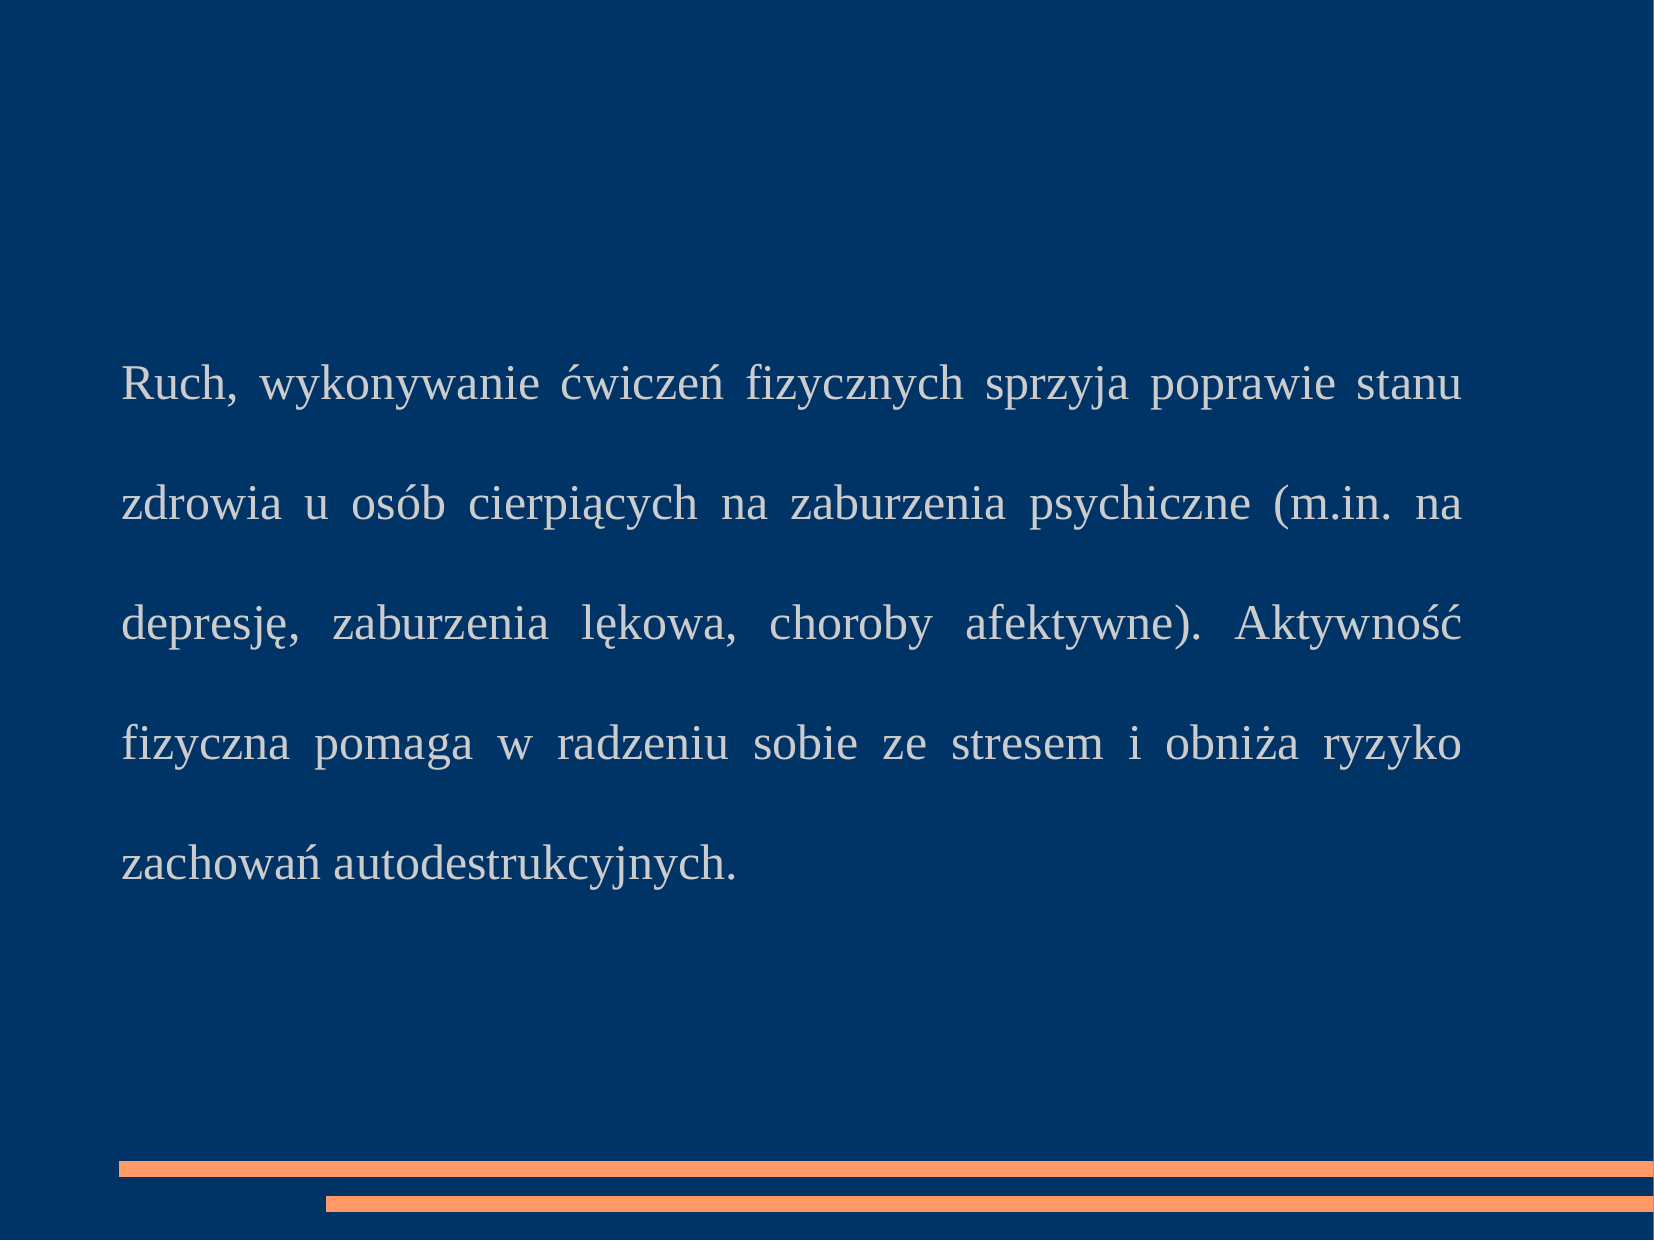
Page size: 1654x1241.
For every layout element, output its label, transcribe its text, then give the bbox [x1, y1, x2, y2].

subtitle Ruch, wykonywanie ćwiczeń fizycznych sprzyja poprawie stanu zdrowia u osób cierpiących na zaburzenia psychiczne (m.in. na depresję, zaburzenia lękowa, choroby afektywne). Aktywność fizyczna pomaga w radzeniu sobie ze stresem i obniża ryzyko zachowań autodestrukcyjnych. [121, 46, 1534, 1132]
